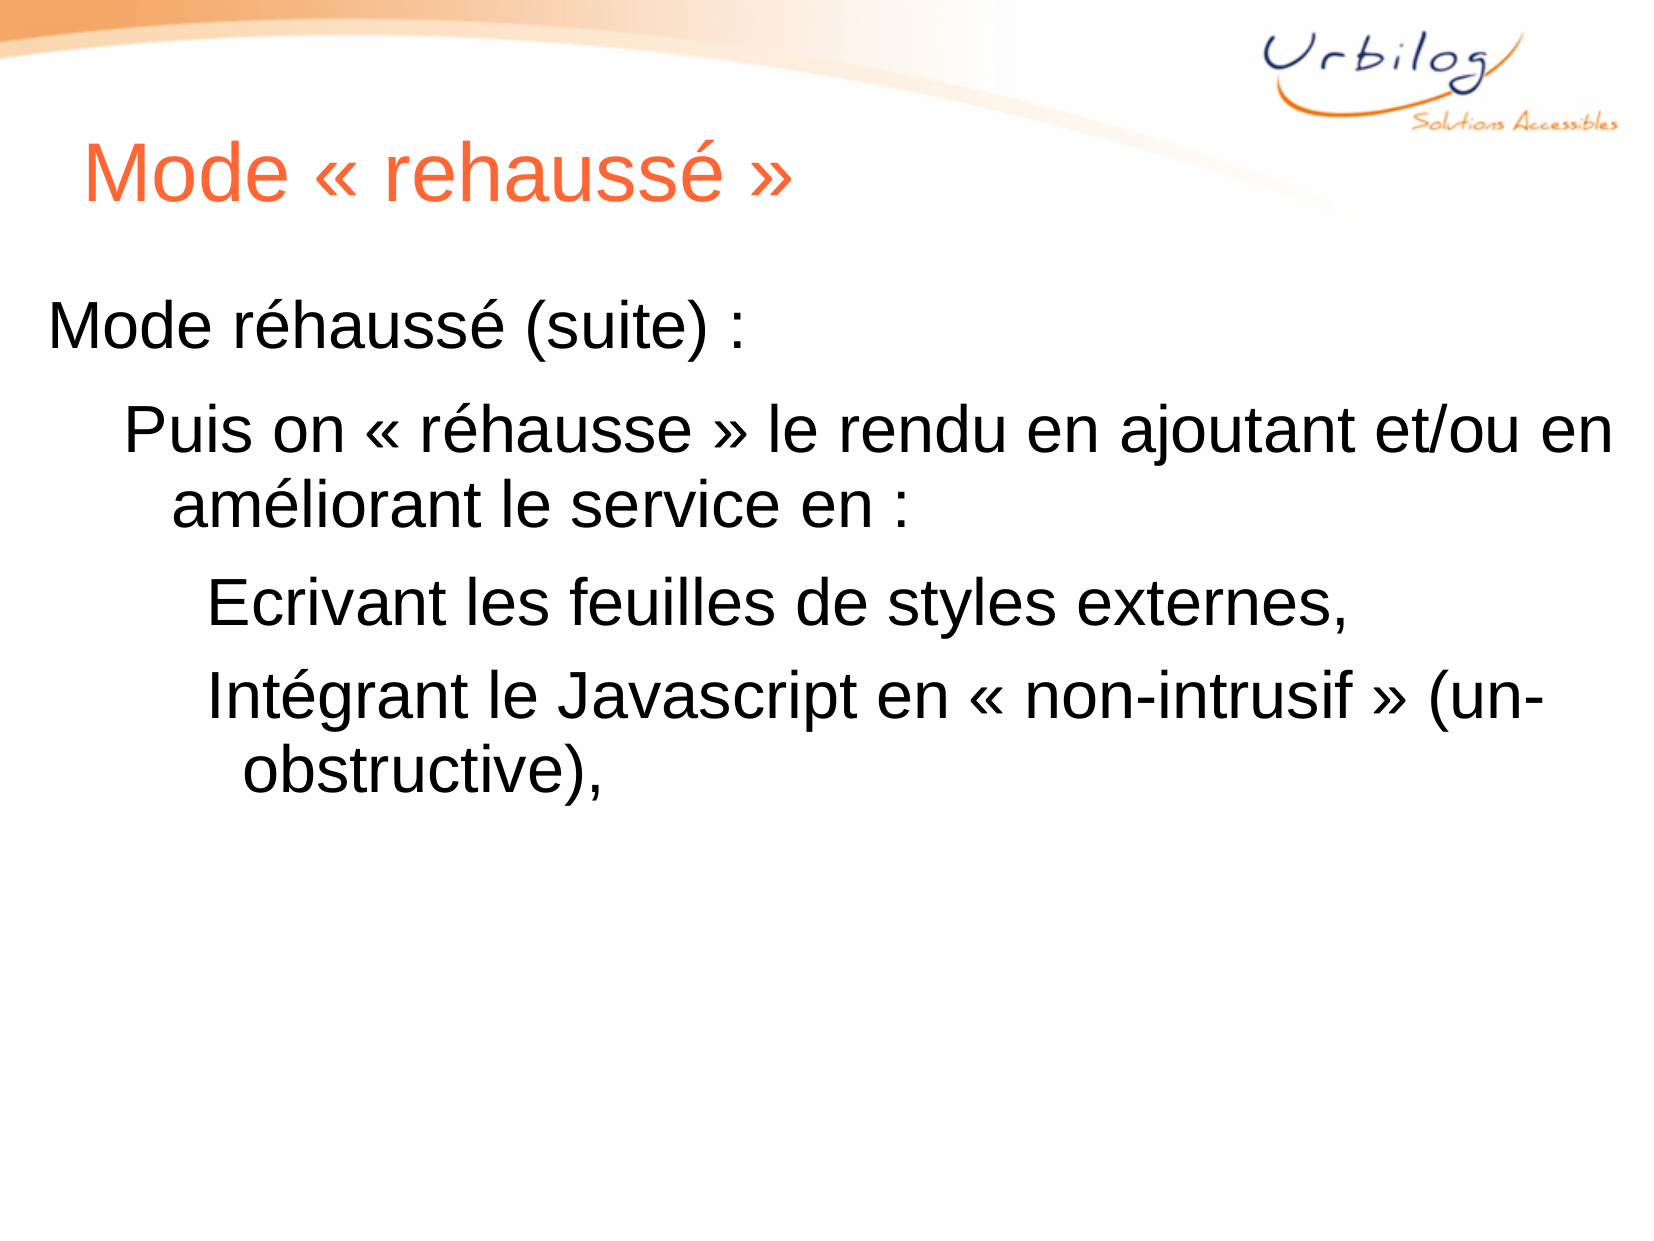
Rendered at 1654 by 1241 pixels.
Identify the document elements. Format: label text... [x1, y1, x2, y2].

title Mode « rehaussé » [82, 88, 1625, 257]
picture [0, 0, 1654, 1241]
list Mode réhaussé (suite) : Puis on « réhausse » le rendu en ajoutant et/ou en améliorant le service en : Ecrivant les feuilles de styles externes, Intégrant le Javascript en « non-intrusif » (un-obstructive), [29, 287, 1625, 1092]
